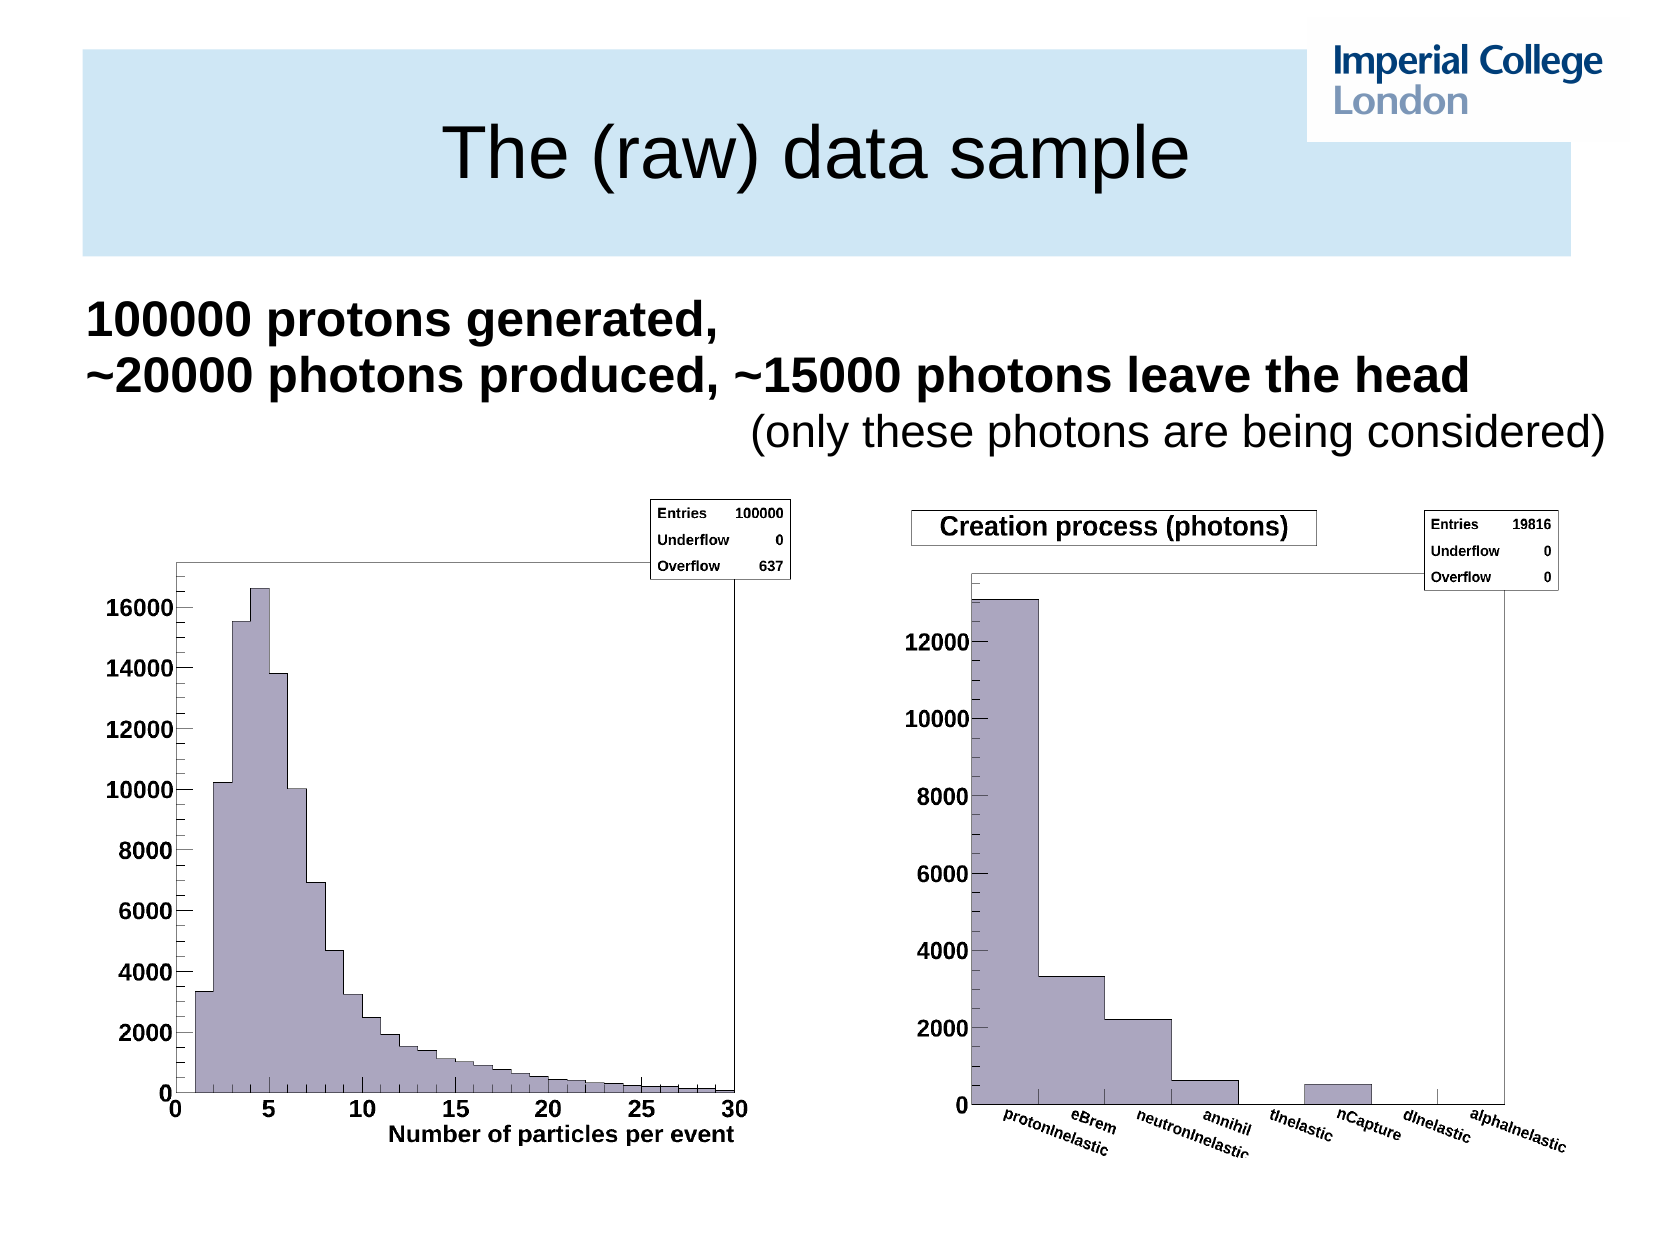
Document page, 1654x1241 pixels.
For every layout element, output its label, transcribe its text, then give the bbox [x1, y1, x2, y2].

picture [106, 496, 804, 1146]
title The (raw) data sample [82, 49, 1571, 257]
picture [1307, 17, 1630, 142]
text_box 100000 protons generated, ~20000 photons produced, ~15000 photons leave the head (only these photons are being considered) [70, 283, 1635, 466]
picture [905, 507, 1571, 1158]
